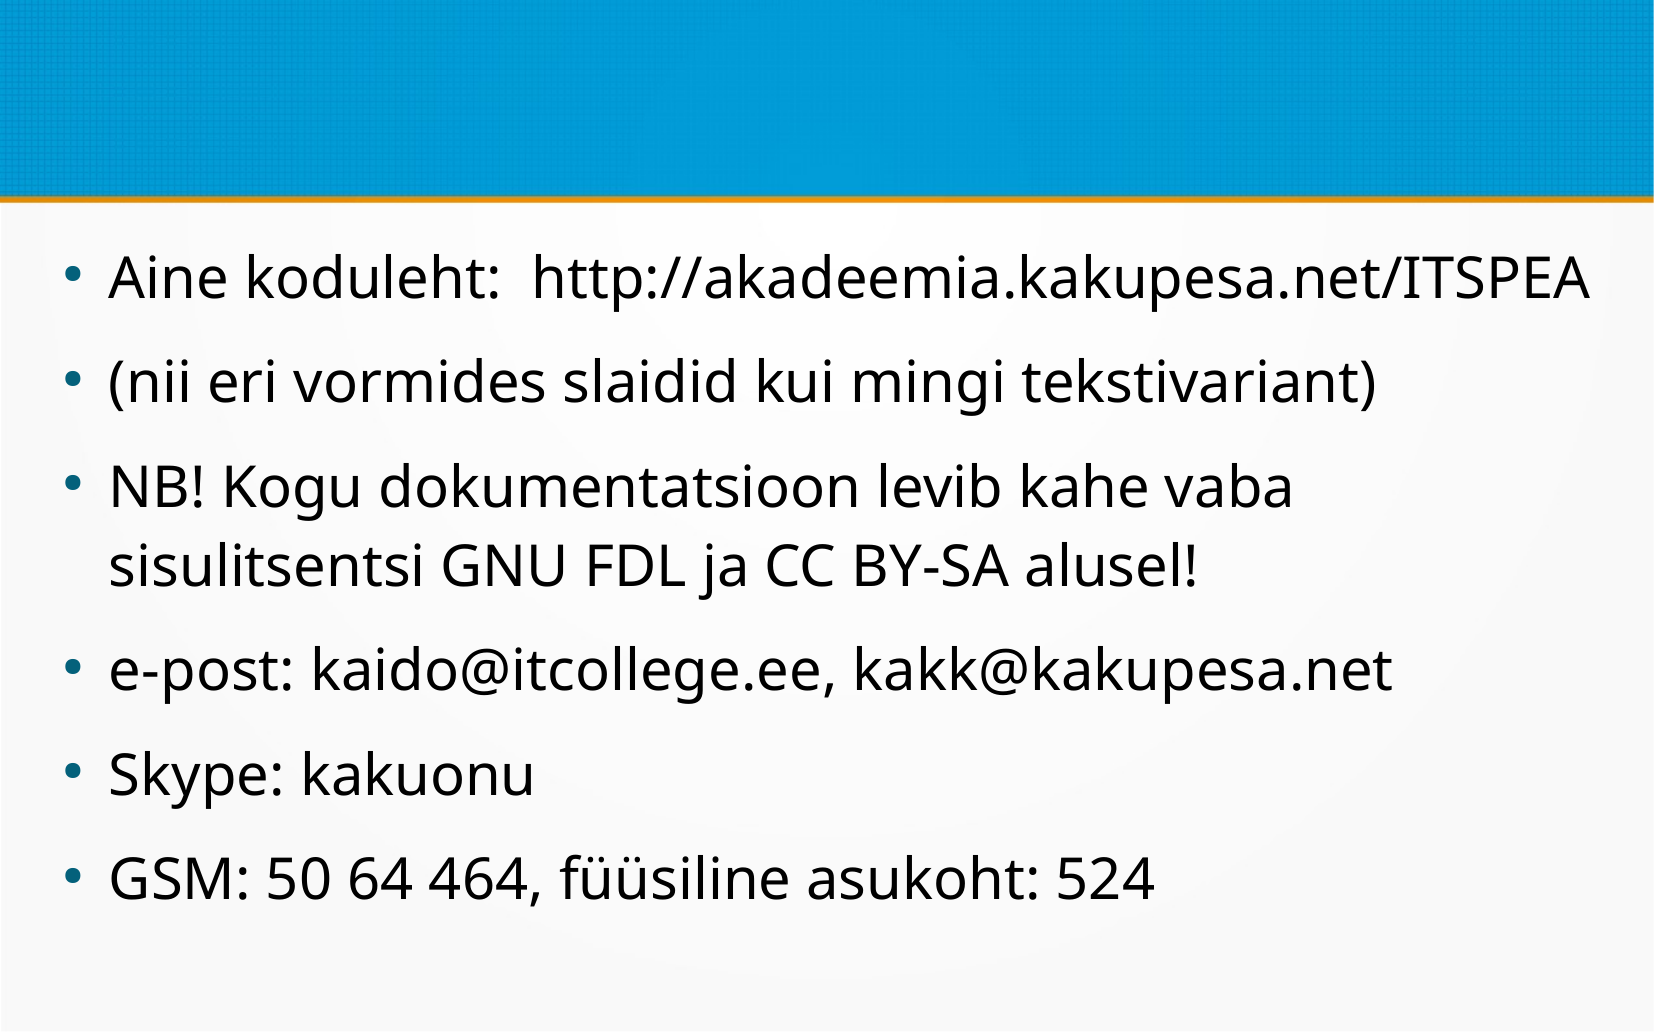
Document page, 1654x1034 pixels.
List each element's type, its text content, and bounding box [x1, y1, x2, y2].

list Aine koduleht: http://akadeemia.kakupesa.net/ITSPEA (nii eri vormides slaidid kui mingi tekstivariant) NB! Kogu dokumentatsioon levib kahe vaba sisulitsentsi GNU FDL ja CC BY-SA alusel! e-post: kaido@itcollege.ee, kakk@kakupesa.net Skype: kakuonu GSM: 50 64 464, füüsiline asukoht: 524 [47, 236, 1607, 1002]
picture [0, 195, 1654, 1034]
